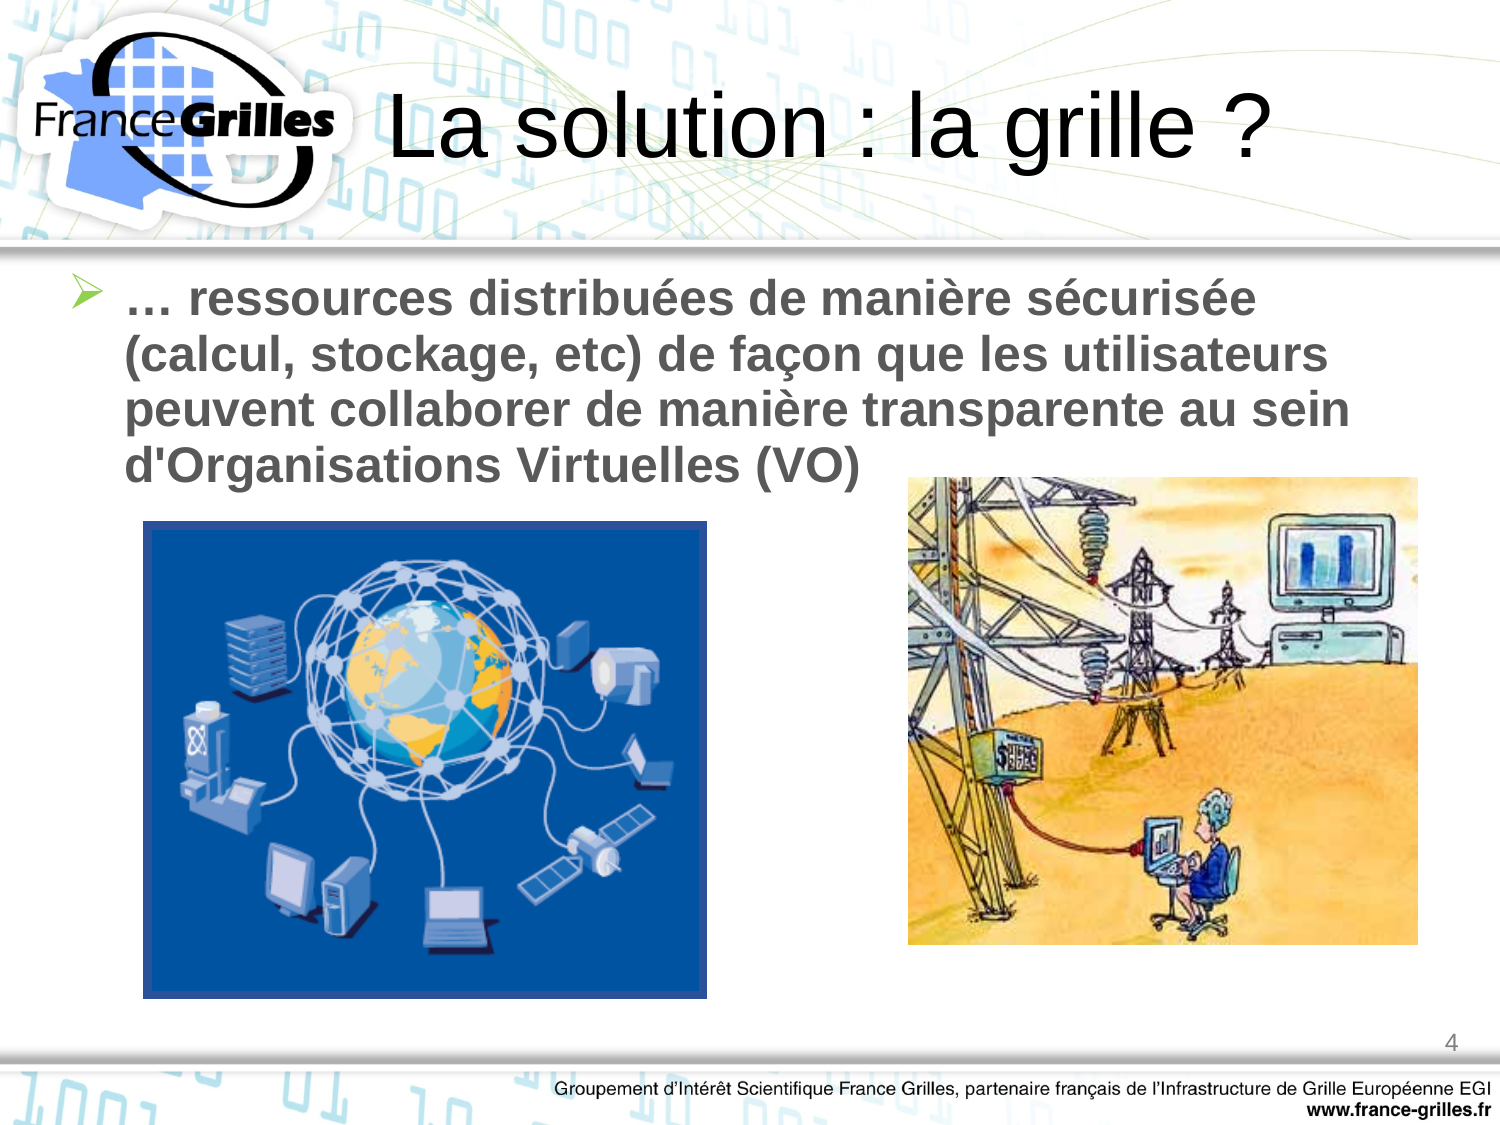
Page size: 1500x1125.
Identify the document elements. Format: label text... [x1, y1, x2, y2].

picture [0, 0, 1500, 1125]
list … ressources distribuées de manière sécurisée (calcul, stockage, etc) de façon que les utilisateurs peuvent collaborer de manière transparente au sein d'Organisations Virtuelles (VO) [53, 262, 1459, 1024]
title La solution : la grille ? [372, 7, 1459, 244]
